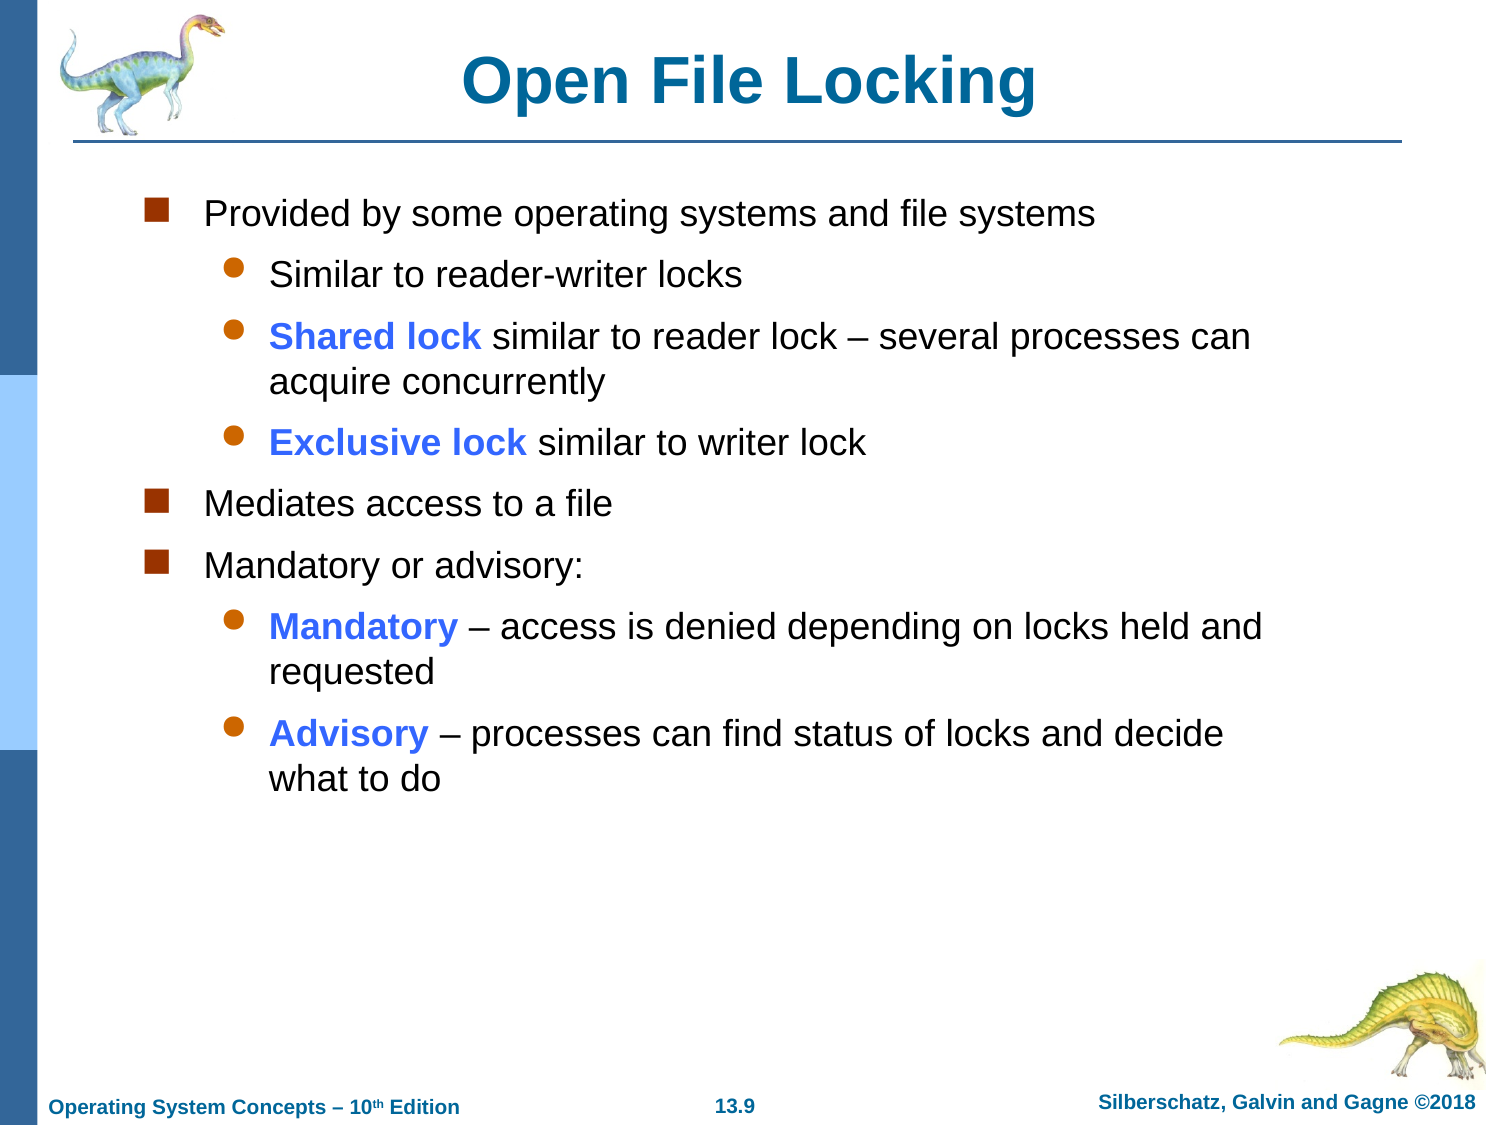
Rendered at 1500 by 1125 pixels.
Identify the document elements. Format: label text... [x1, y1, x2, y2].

list Provided by some operating systems and file systems Similar to reader-writer locks Shared lock similar to reader lock – several processes can acquire concurrently Exclusive lock similar to writer lock Mediates access to a file Mandatory or advisory: Mandatory – access is denied depending on locks held and requested Advisory – processes can find status of locks and decide what to do [132, 181, 1304, 925]
picture [46, 0, 243, 149]
picture [1275, 959, 1486, 1090]
picture [1415, 1094, 1423, 1099]
title Open File Locking [75, 29, 1426, 124]
